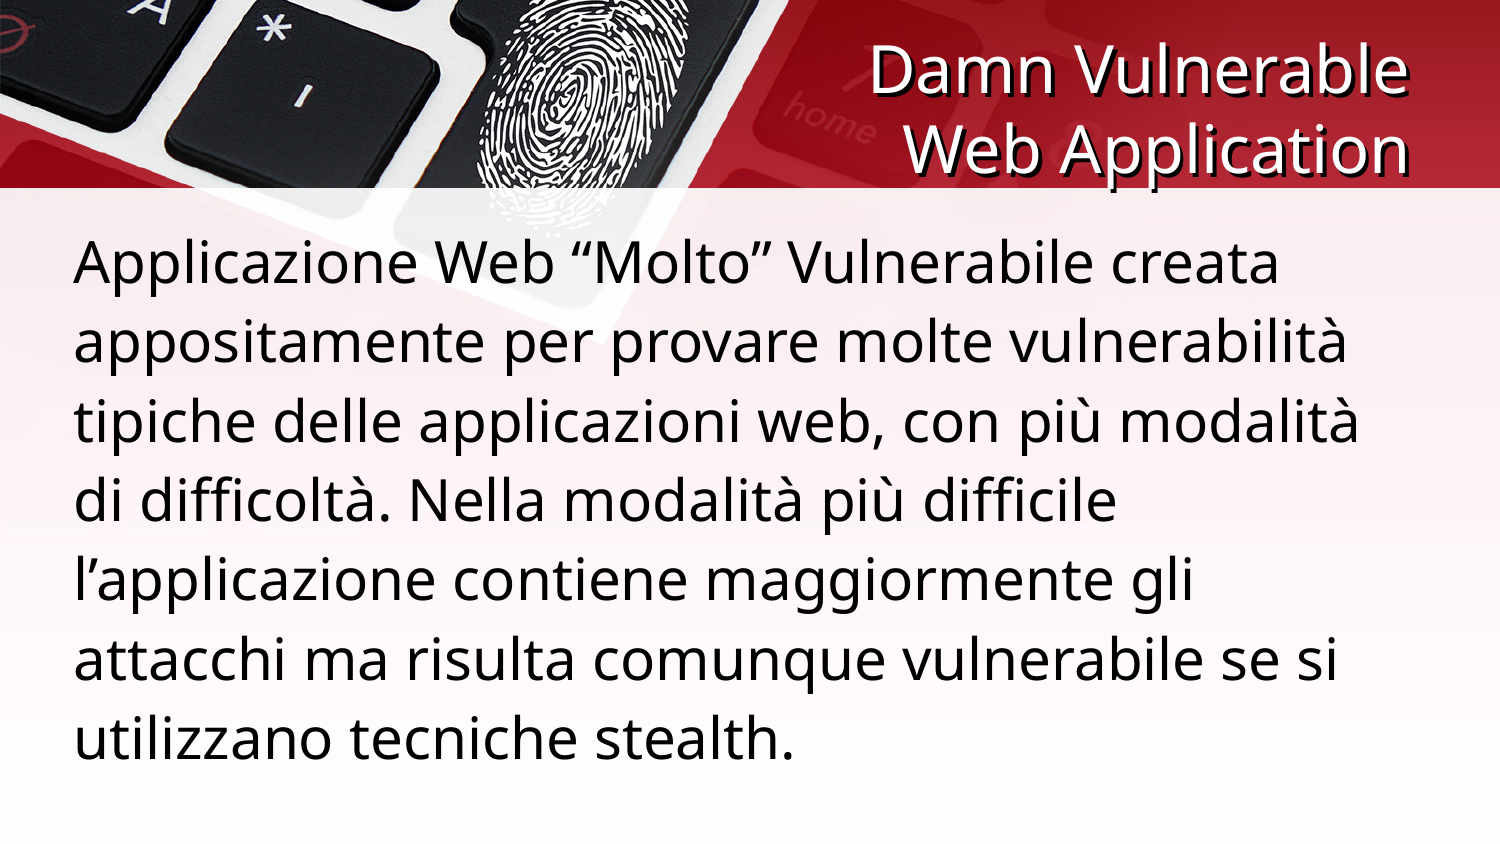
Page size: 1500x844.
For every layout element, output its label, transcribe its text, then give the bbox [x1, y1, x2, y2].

list Applicazione Web “Molto” Vulnerabile creata appositamente per provare molte vulnerabilità tipiche delle applicazioni web, con più modalità di difficoltà. Nella modalità più difficile l’applicazione contiene maggiormente gli attacchi ma risulta comunque vulnerabile se si utilizzano tecniche stealth. http://www.dvwa.co.uk/ [73, 221, 1418, 772]
title Damn Vulnerable Web Application [73, 46, 1427, 168]
picture [0, 0, 1500, 844]
